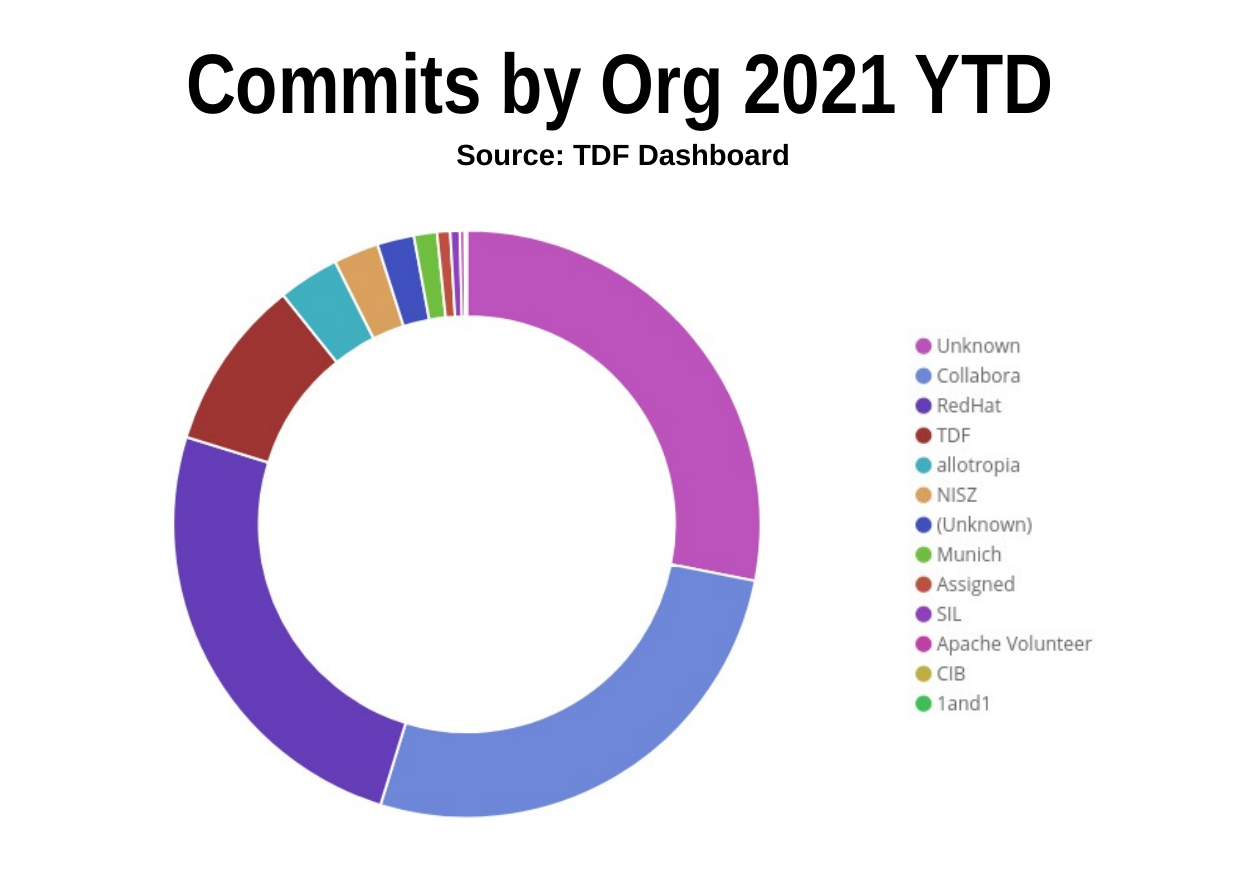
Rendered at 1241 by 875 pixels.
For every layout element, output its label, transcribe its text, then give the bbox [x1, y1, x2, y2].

picture [908, 328, 1104, 720]
text_box Source: TDF Dashboard [441, 131, 806, 185]
title Commits by Org 2021 YTD [11, 0, 1229, 173]
picture [129, 192, 800, 863]
